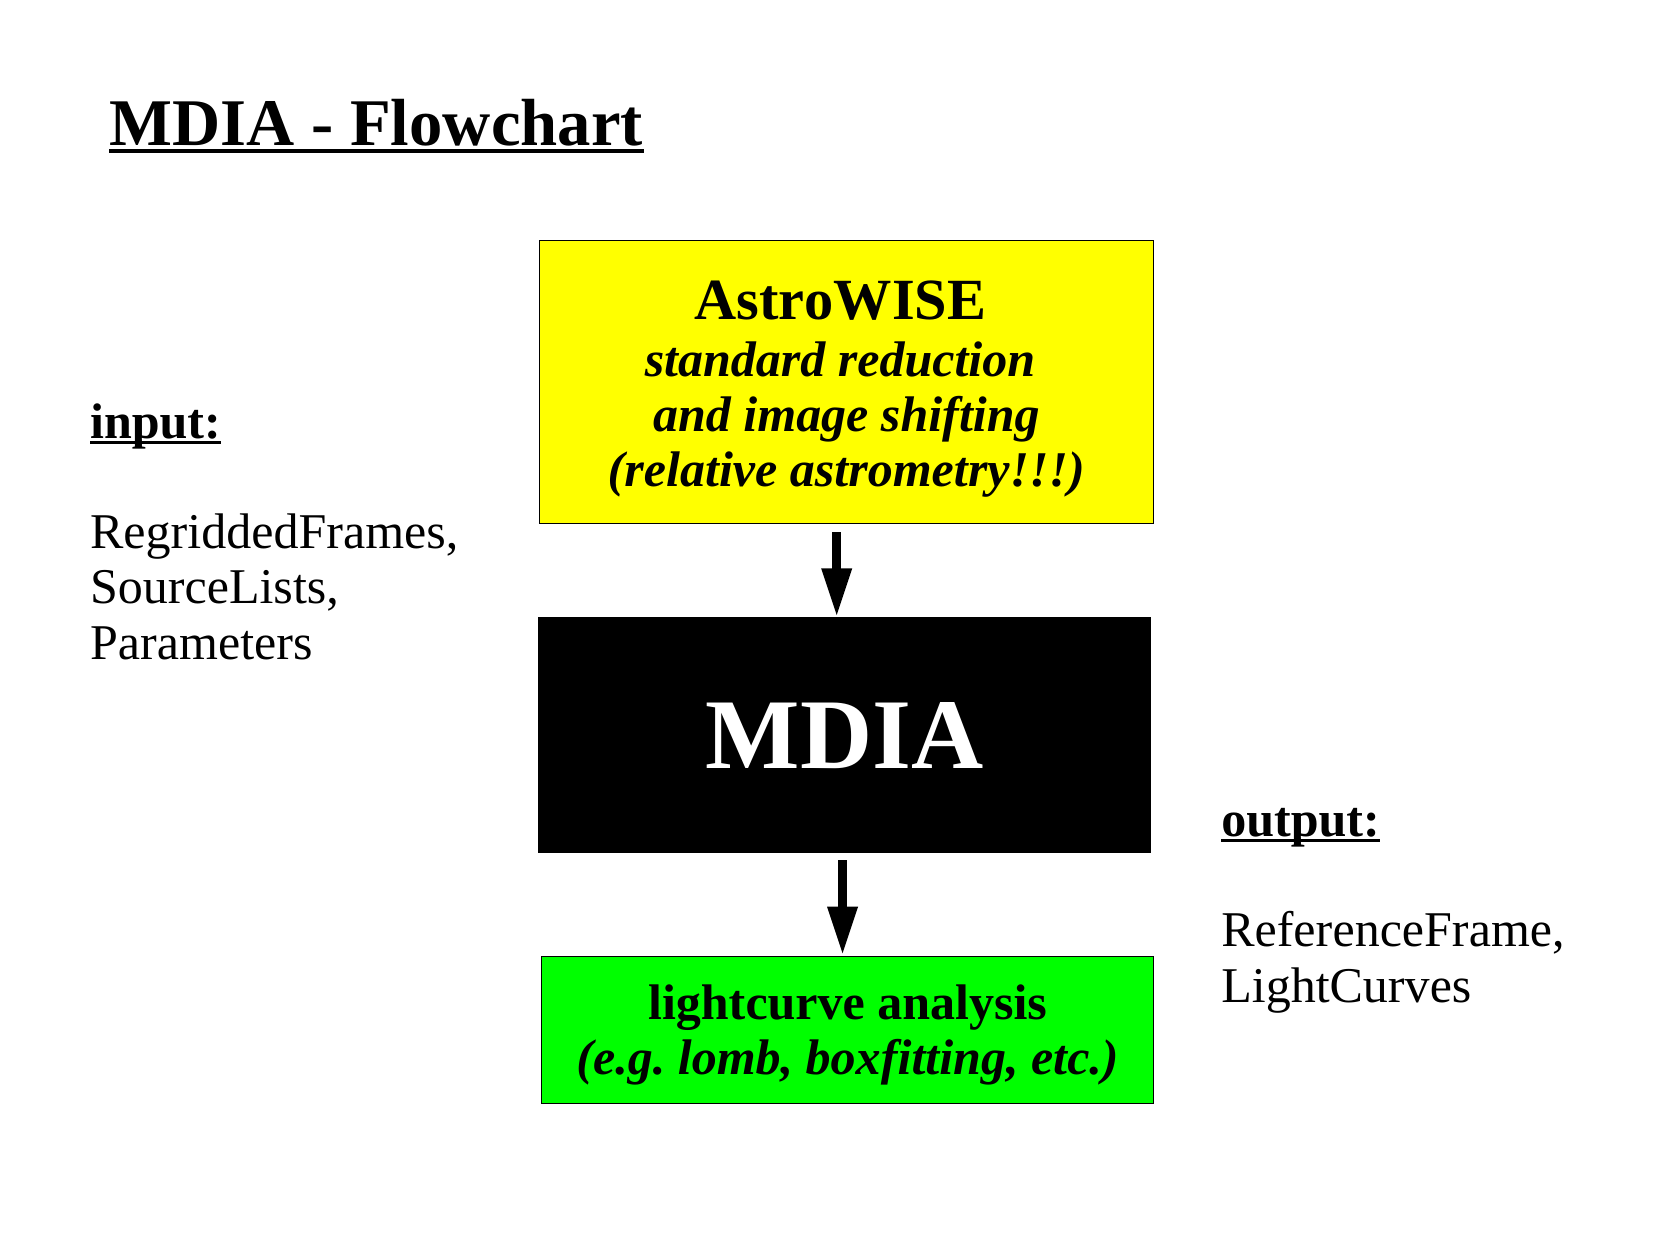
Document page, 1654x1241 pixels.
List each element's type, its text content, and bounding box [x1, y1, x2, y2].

text_box lightcurve analysis (e.g. lomb, boxfitting, etc.) [541, 956, 1154, 1104]
text_box MDIA - Flowchart [109, 85, 645, 161]
text_box MDIA [538, 617, 1151, 853]
text_box input: RegriddedFrames, SourceLists, Parameters [90, 393, 459, 671]
text_box AstroWISE standard reduction and image shifting (relative astrometry!!!) [539, 240, 1154, 524]
text_box output: ReferenceFrame, LightCurves [1221, 791, 1565, 1013]
